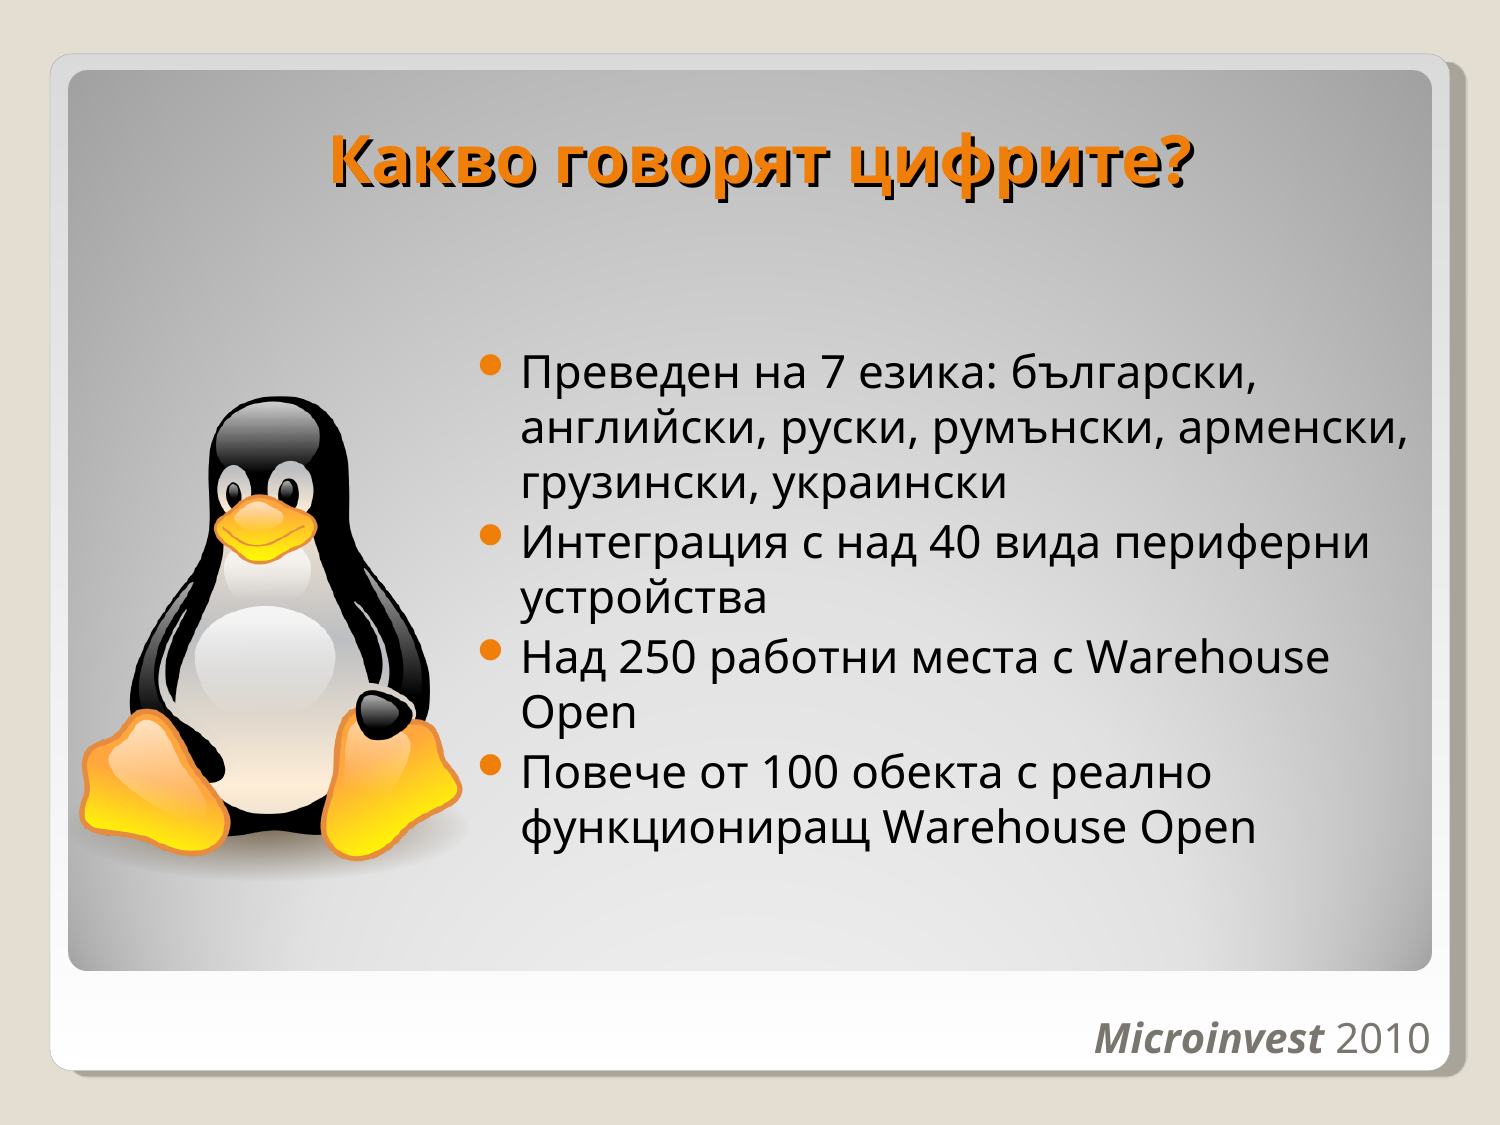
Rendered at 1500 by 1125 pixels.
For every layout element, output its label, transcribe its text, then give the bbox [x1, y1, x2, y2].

title Какво говорят цифрите? [123, 54, 1397, 205]
list Преведен на 7 езика: български, английски, руски, румънски, арменски, грузински, украински Интеграция с над 40 вида периферни устройства Над 250 работни места с Warehouse Open Повече от 100 обекта с реално функциониращ Warehouse Open [446, 267, 1426, 1011]
picture [48, 69, 1433, 972]
text_box Microinvest 2010 [171, 1011, 1447, 1125]
